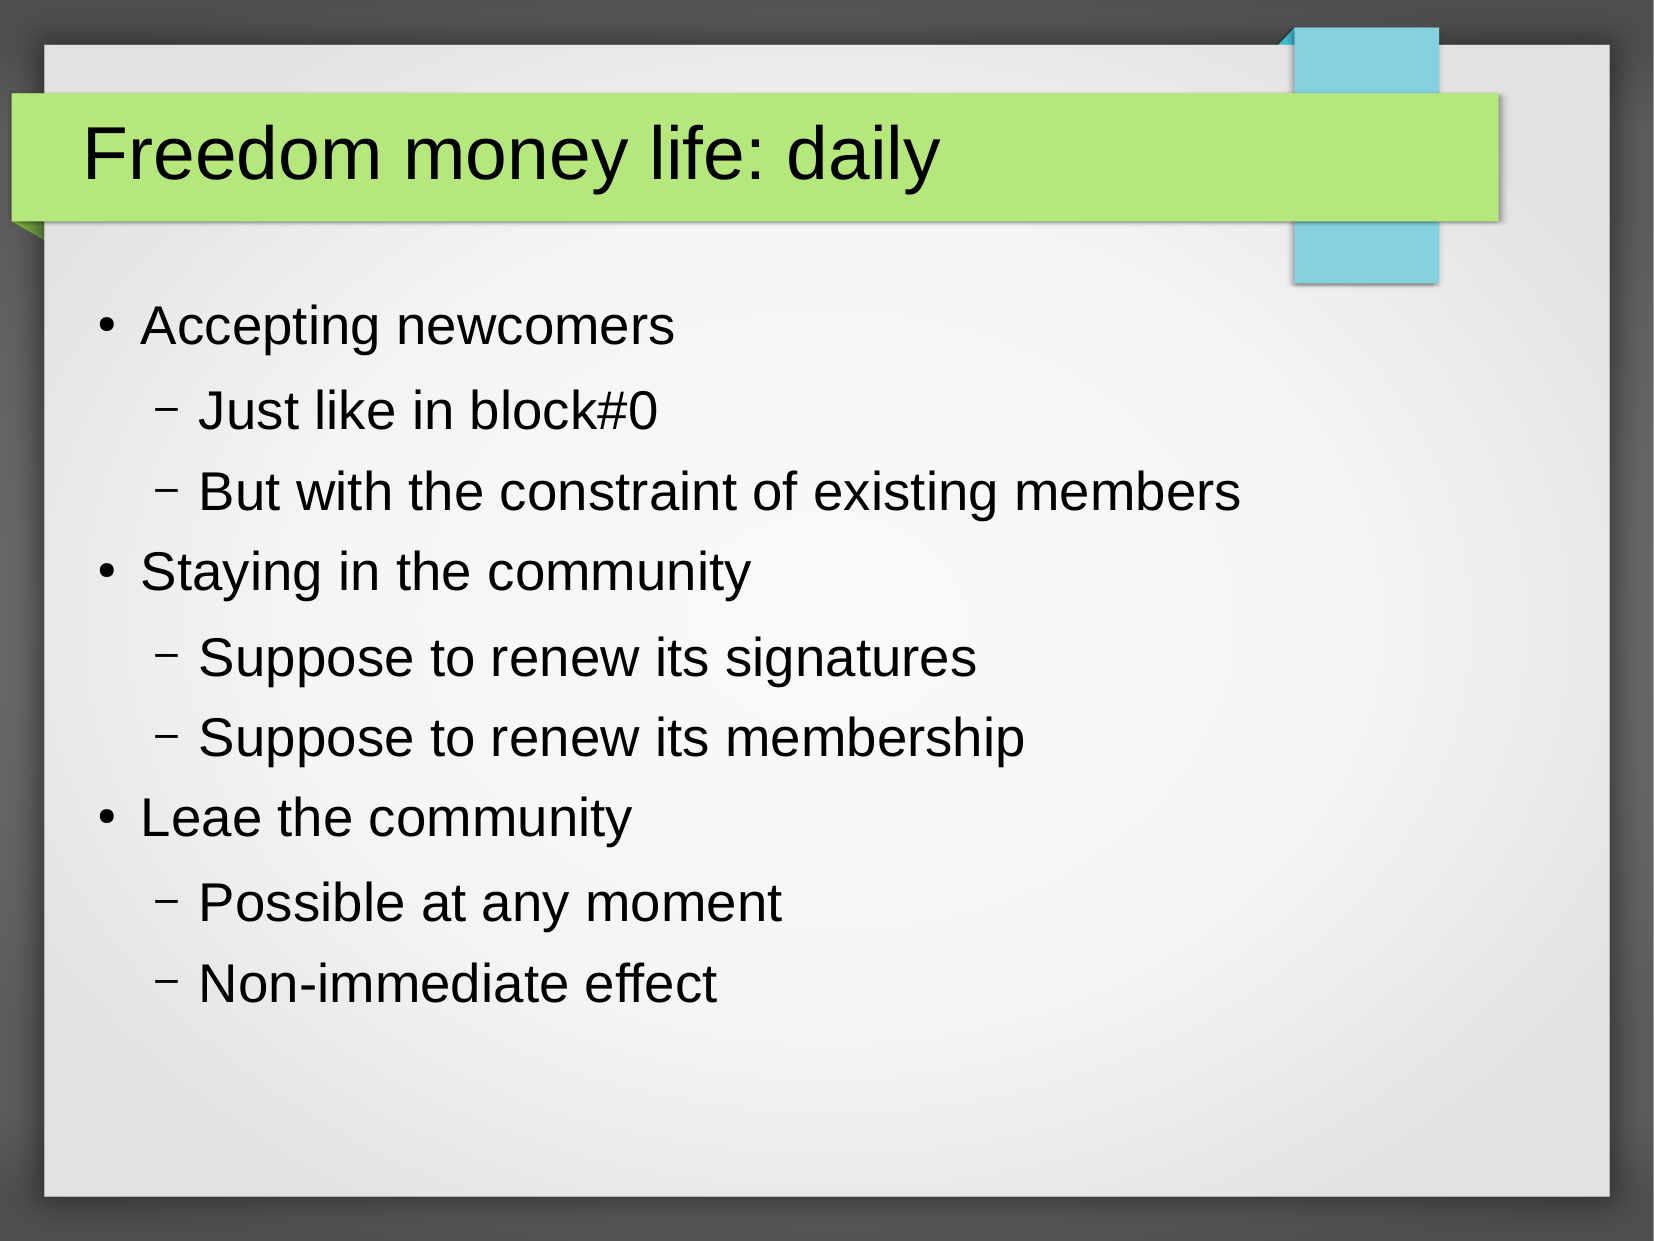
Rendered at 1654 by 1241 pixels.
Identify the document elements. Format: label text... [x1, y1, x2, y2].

title Freedom money life: daily [82, 94, 1489, 213]
picture [0, 0, 1654, 1241]
list Accepting newcomers Just like in block#0 But with the constraint of existing members Staying in the community Suppose to renew its signatures Suppose to renew its membership Leae the community Possible at any moment Non-immediate effect [82, 295, 1571, 1015]
